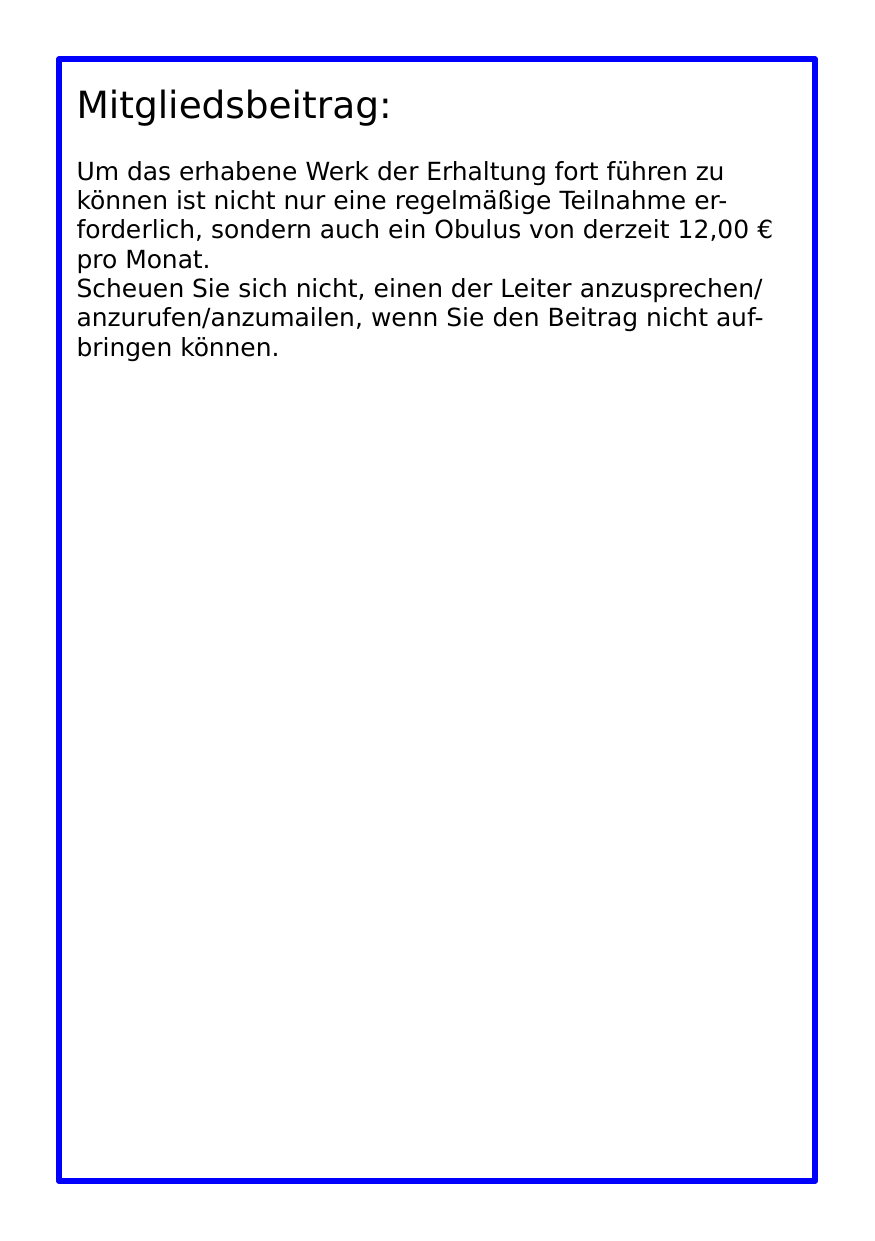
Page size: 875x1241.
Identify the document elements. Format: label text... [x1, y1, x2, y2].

text_box Mitgliedsbeitrag: Um das erhabene Werk der Erhaltung fort führen zu können ist nicht nur eine regelmäßige Teilnahme er- forderlich, sondern auch ein Obulus von derzeit 12,00 € pro Monat. Scheuen Sie sich nicht, einen der Leiter anzusprechen/ anzurufen/anzumailen, wenn Sie den Beitrag nicht auf- bringen können. [61, 76, 798, 429]
